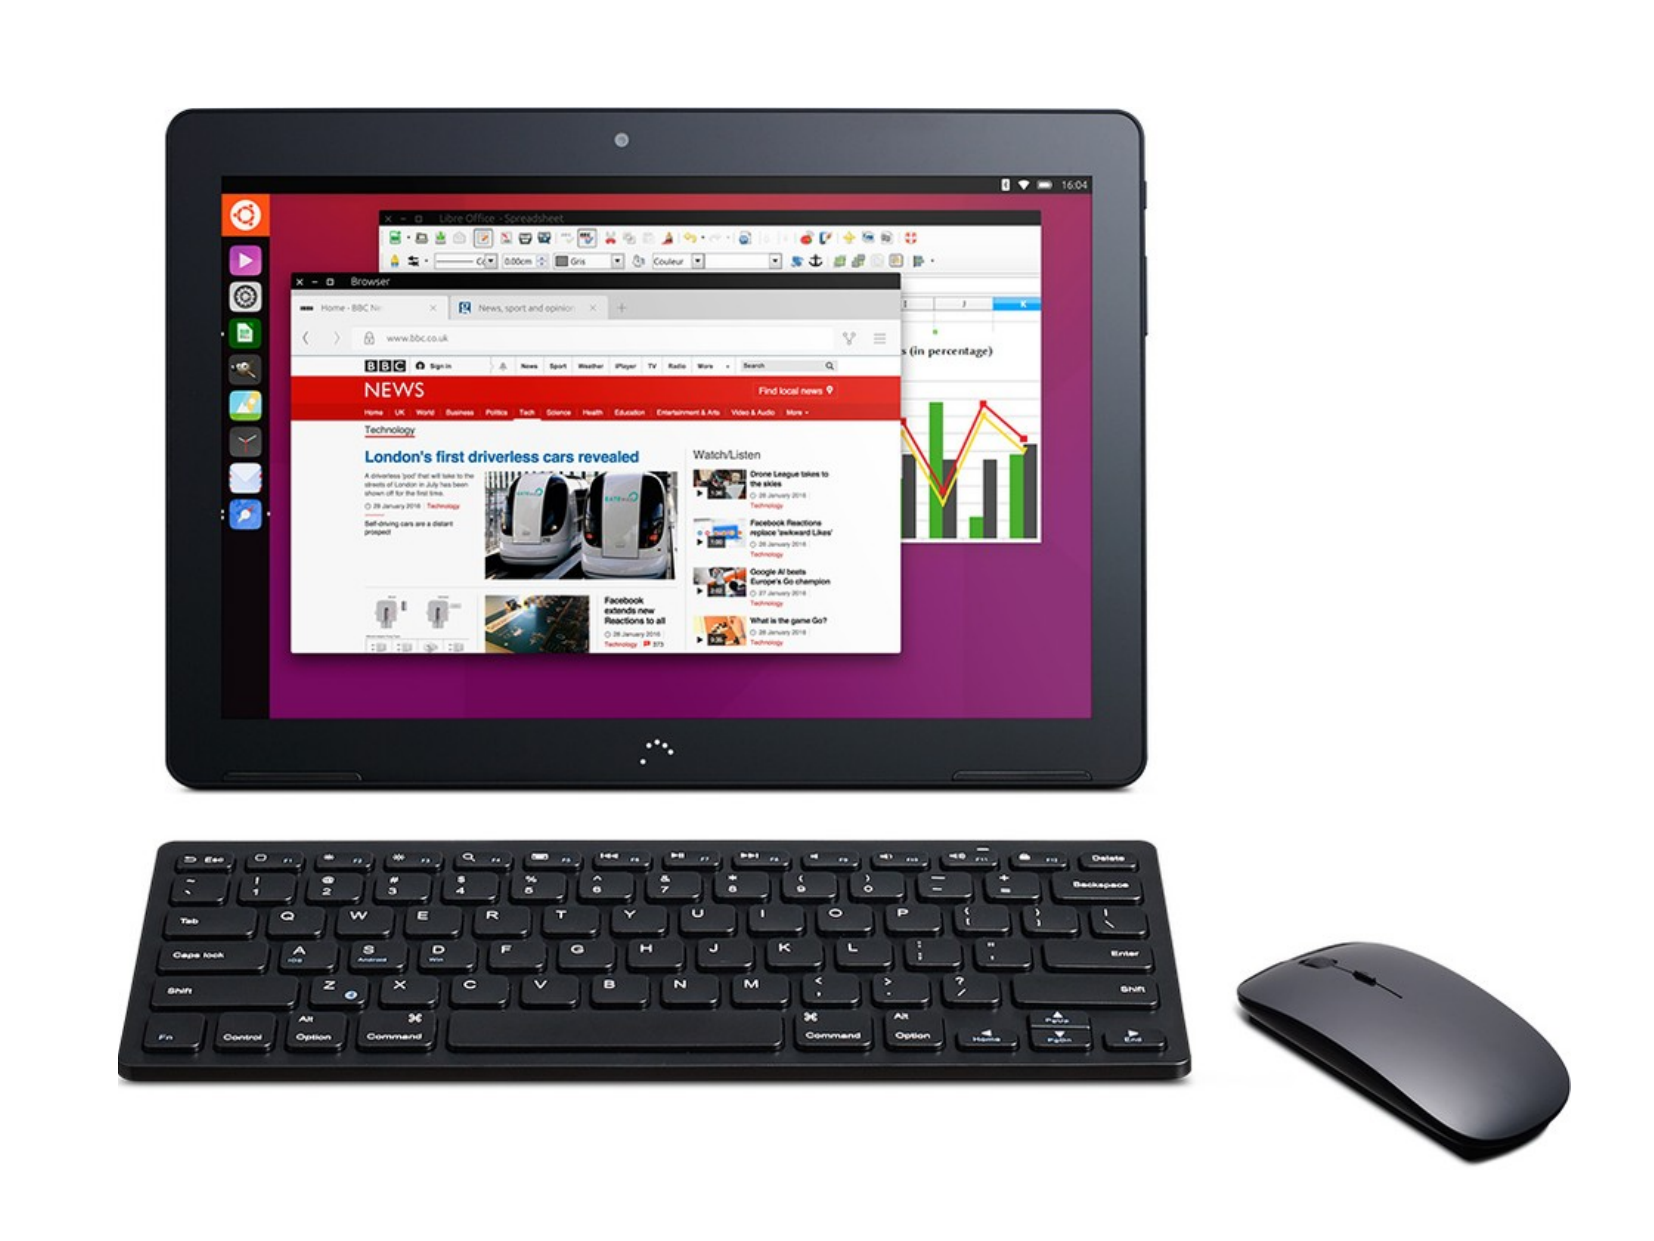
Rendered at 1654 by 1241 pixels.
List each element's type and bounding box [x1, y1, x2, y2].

picture [118, 107, 1571, 1171]
